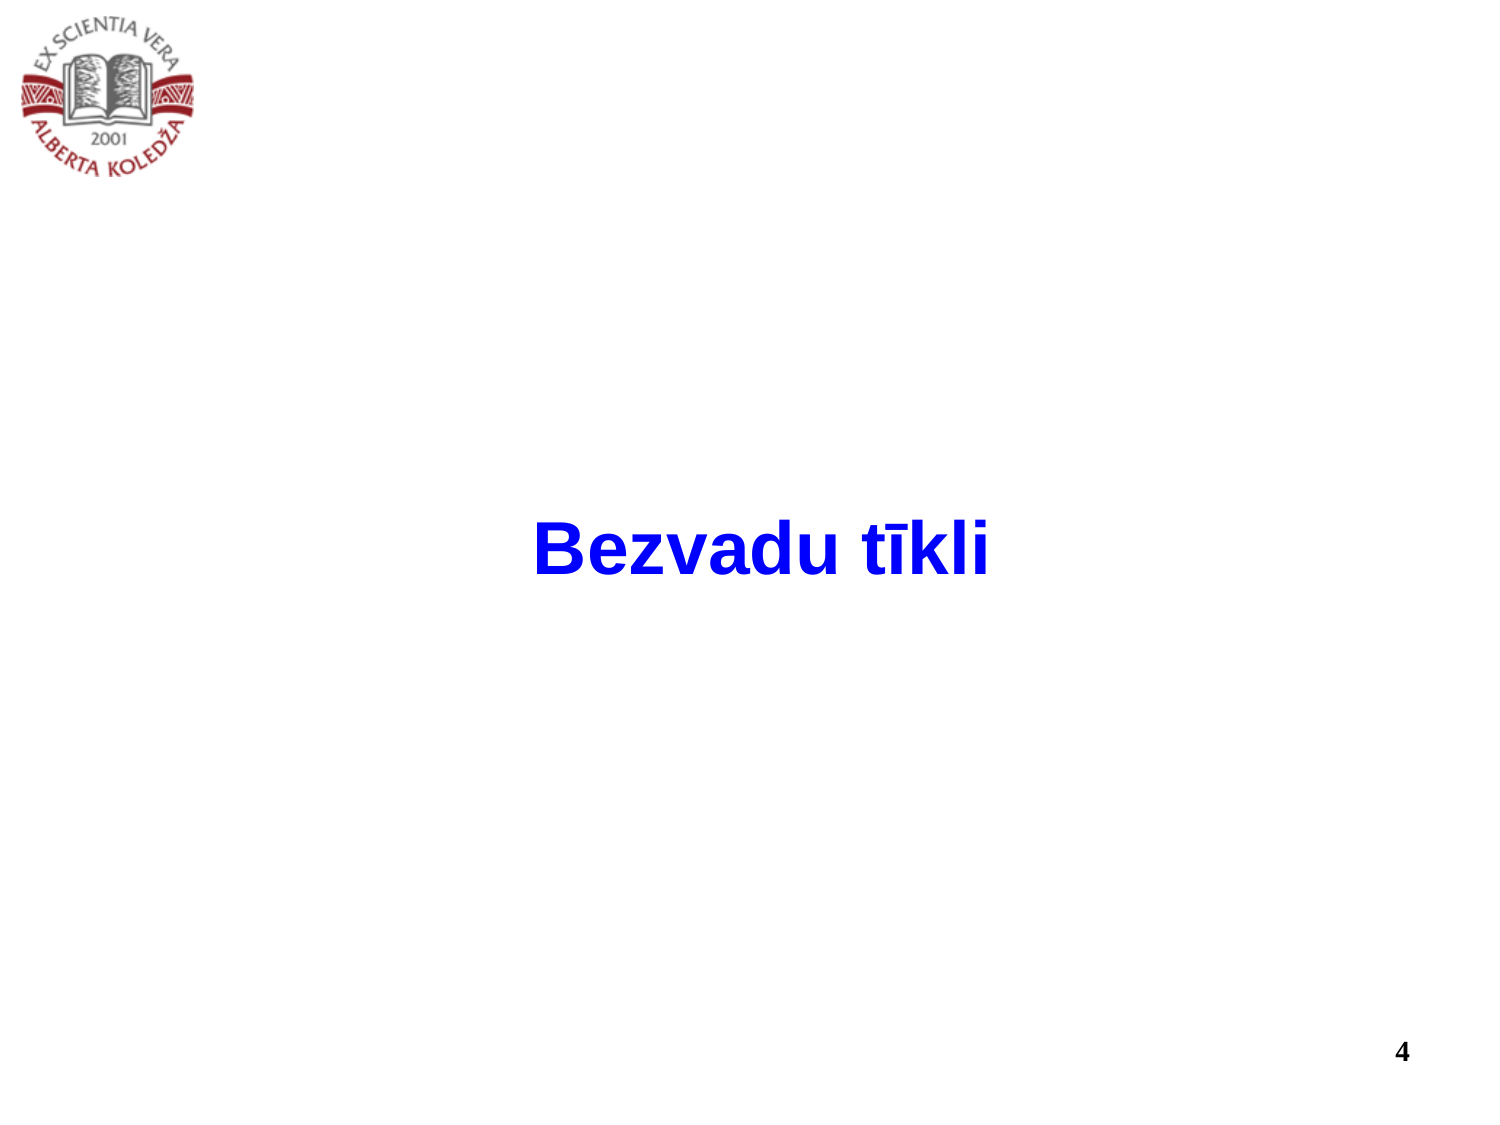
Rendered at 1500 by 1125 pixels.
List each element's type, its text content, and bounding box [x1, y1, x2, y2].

title Bezvadu tīkli [129, 496, 1368, 602]
text_box <skaitlis> [1074, 1024, 1426, 1103]
picture [21, 16, 194, 177]
